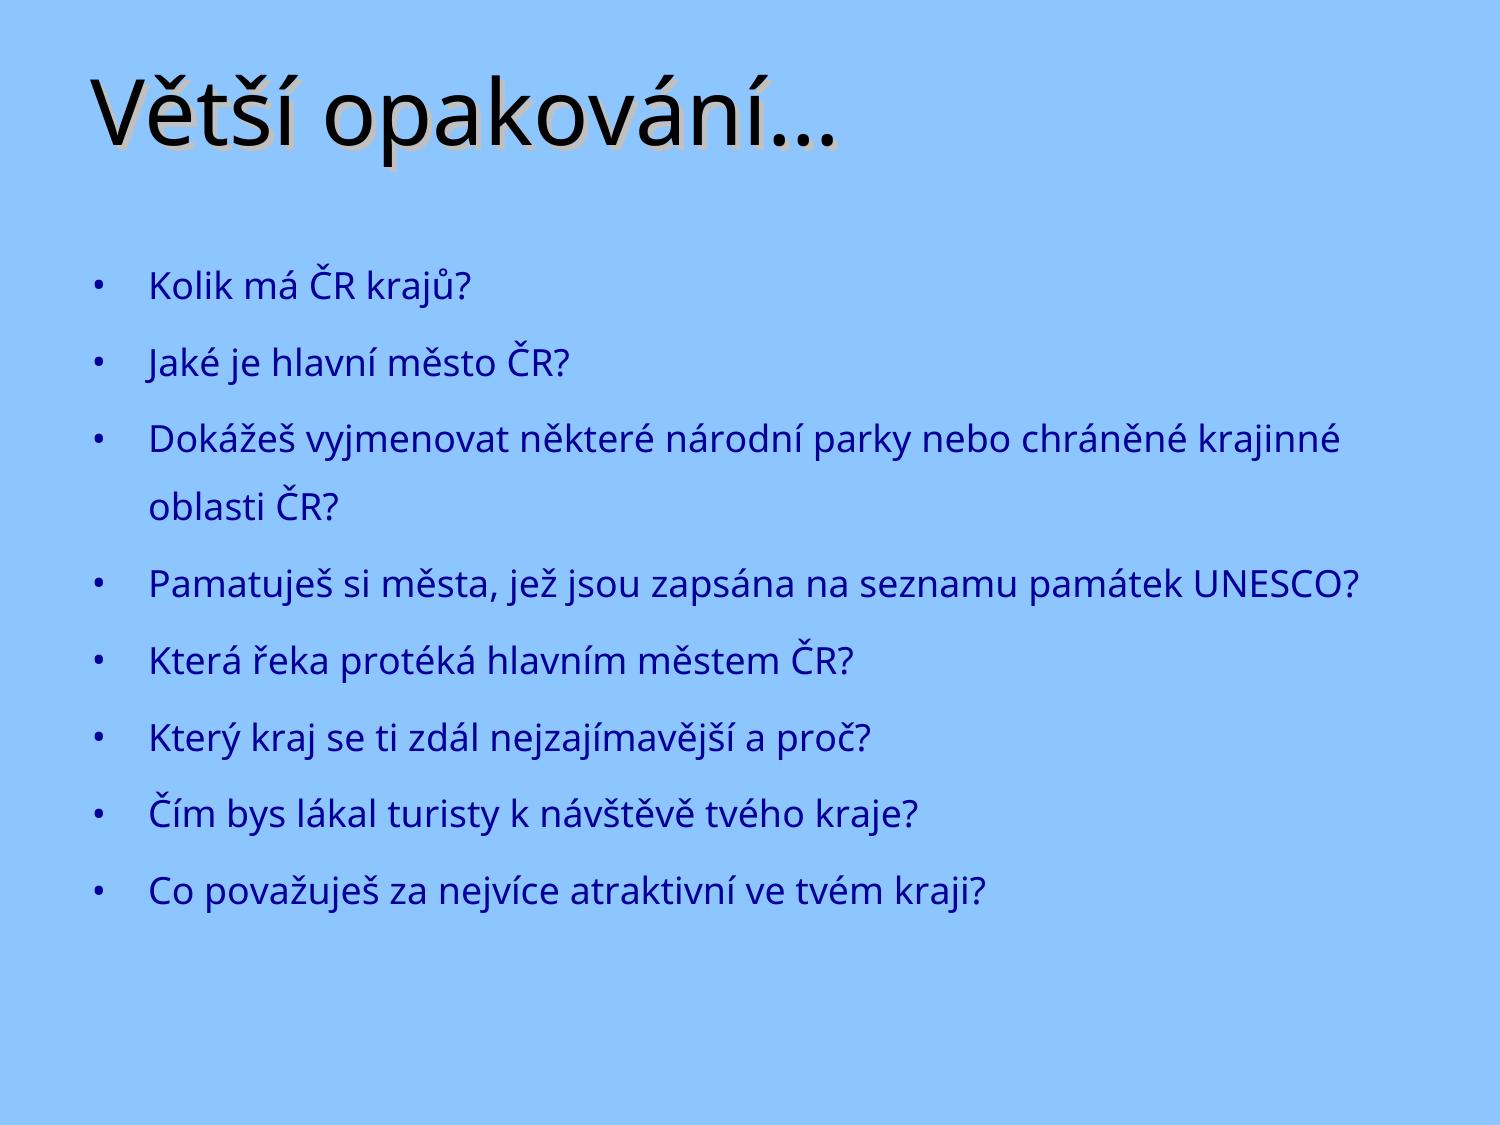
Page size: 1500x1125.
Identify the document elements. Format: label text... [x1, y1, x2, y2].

title Větší opakování… [75, 45, 1426, 173]
list Kolik má ČR krajů? Jaké je hlavní město ČR? Dokážeš vyjmenovat některé národní parky nebo chráněné krajinné oblasti ČR? Pamatuješ si města, jež jsou zapsána na seznamu památek UNESCO? Která řeka protéká hlavním městem ČR? Který kraj se ti zdál nejzajímavější a proč? Čím bys lákal turisty k návštěvě tvého kraje? Co považuješ za nejvíce atraktivní ve tvém kraji? [76, 231, 1427, 1106]
